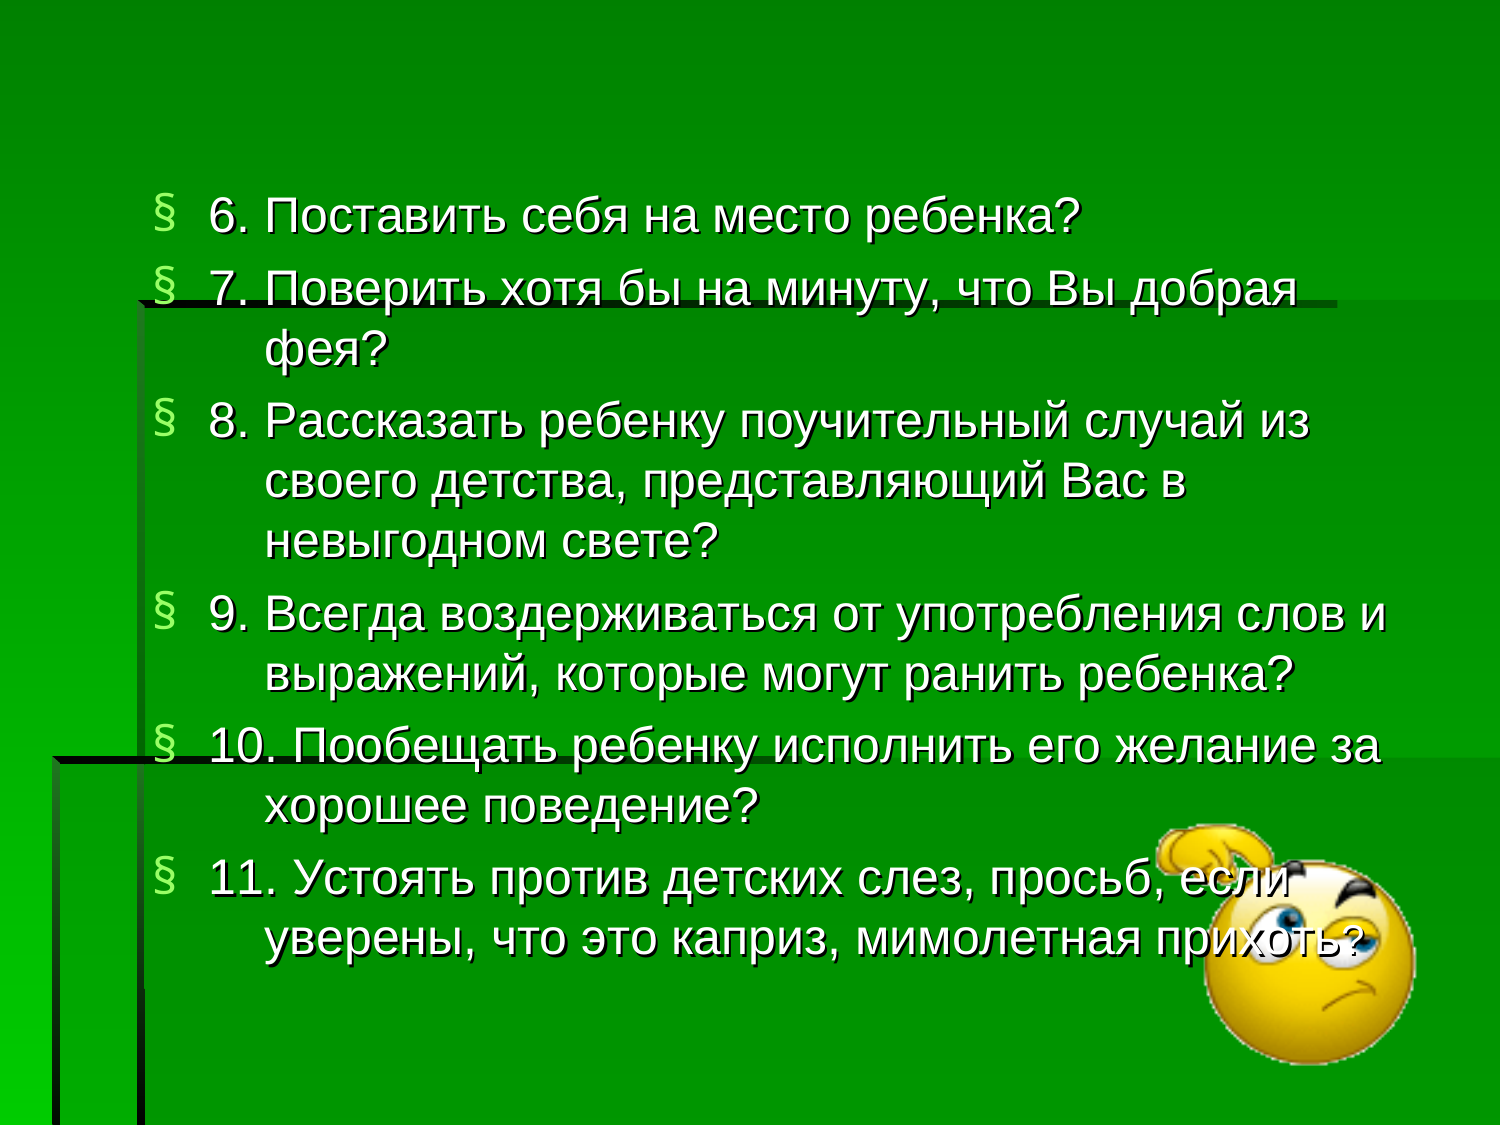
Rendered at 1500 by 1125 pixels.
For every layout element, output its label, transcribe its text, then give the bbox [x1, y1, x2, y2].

picture [1149, 1000, 1422, 1071]
list 6. Поставить себя на место ребенка? 7. Поверить хотя бы на минуту, что Вы добрая фея? 8. Рассказать ребенку поучительный случай из своего детства, представляющий Вас в невыгодном свете? 9. Всегда воздерживаться от употребления слов и выражений, которые могут ранить ребенка? 10. Пообещать ребенку исполнить его желание за хорошее поведение? 11. Устоять против детских слез, просьб, если уверены, что это каприз, мимолетная прихоть? [137, 174, 1452, 1000]
